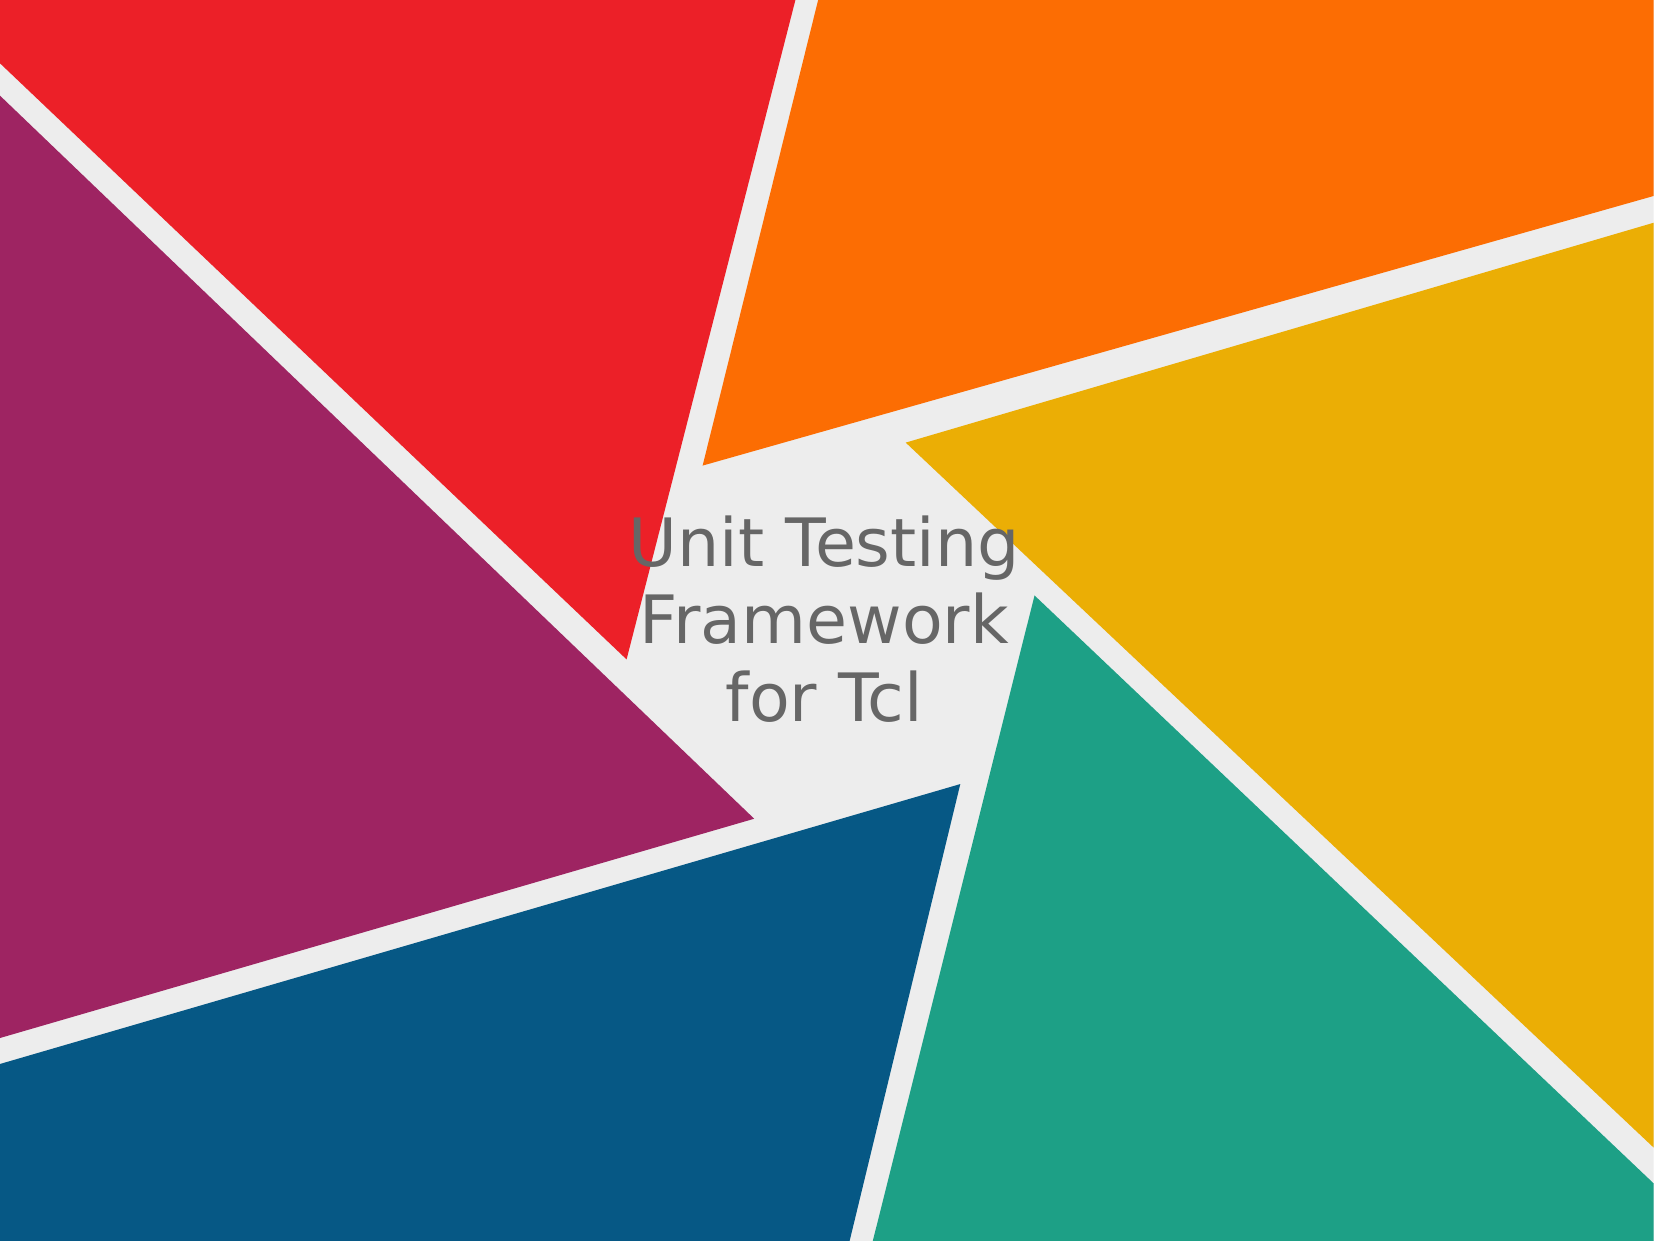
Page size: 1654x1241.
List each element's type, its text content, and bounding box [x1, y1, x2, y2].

subtitle Unit Testing Framework for Tcl [614, 418, 1035, 824]
